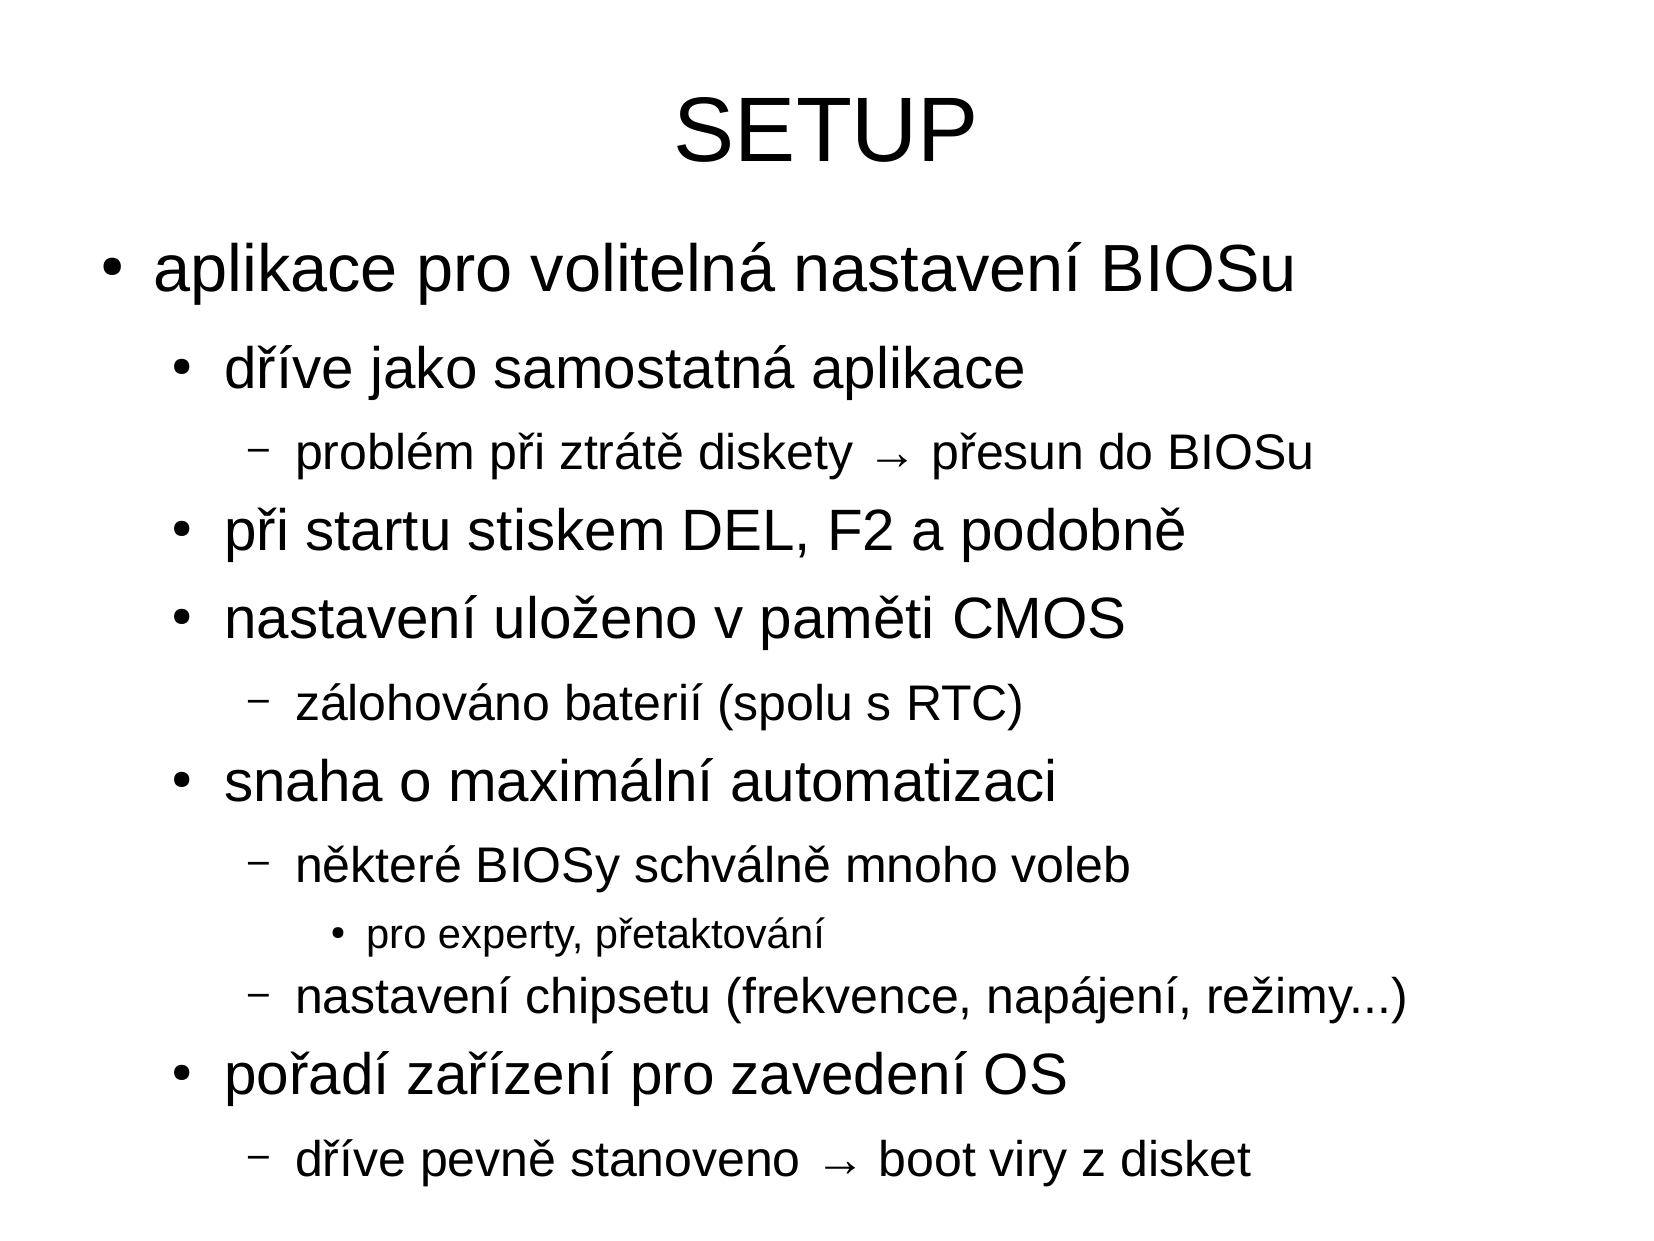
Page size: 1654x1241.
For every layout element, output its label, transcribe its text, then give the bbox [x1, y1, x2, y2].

list aplikace pro volitelná nastavení BIOSu dříve jako samostatná aplikace problém při ztrátě diskety → přesun do BIOSu při startu stiskem DEL, F2 a podobně nastavení uloženo v paměti CMOS zálohováno baterií (spolu s RTC) snaha o maximální automatizaci některé BIOSy schválně mnoho voleb pro experty, přetaktování nastavení chipsetu (frekvence, napájení, režimy...) pořadí zařízení pro zavedení OS dříve pevně stanoveno → boot viry z disket [82, 231, 1571, 1187]
title SETUP [82, 33, 1571, 226]
